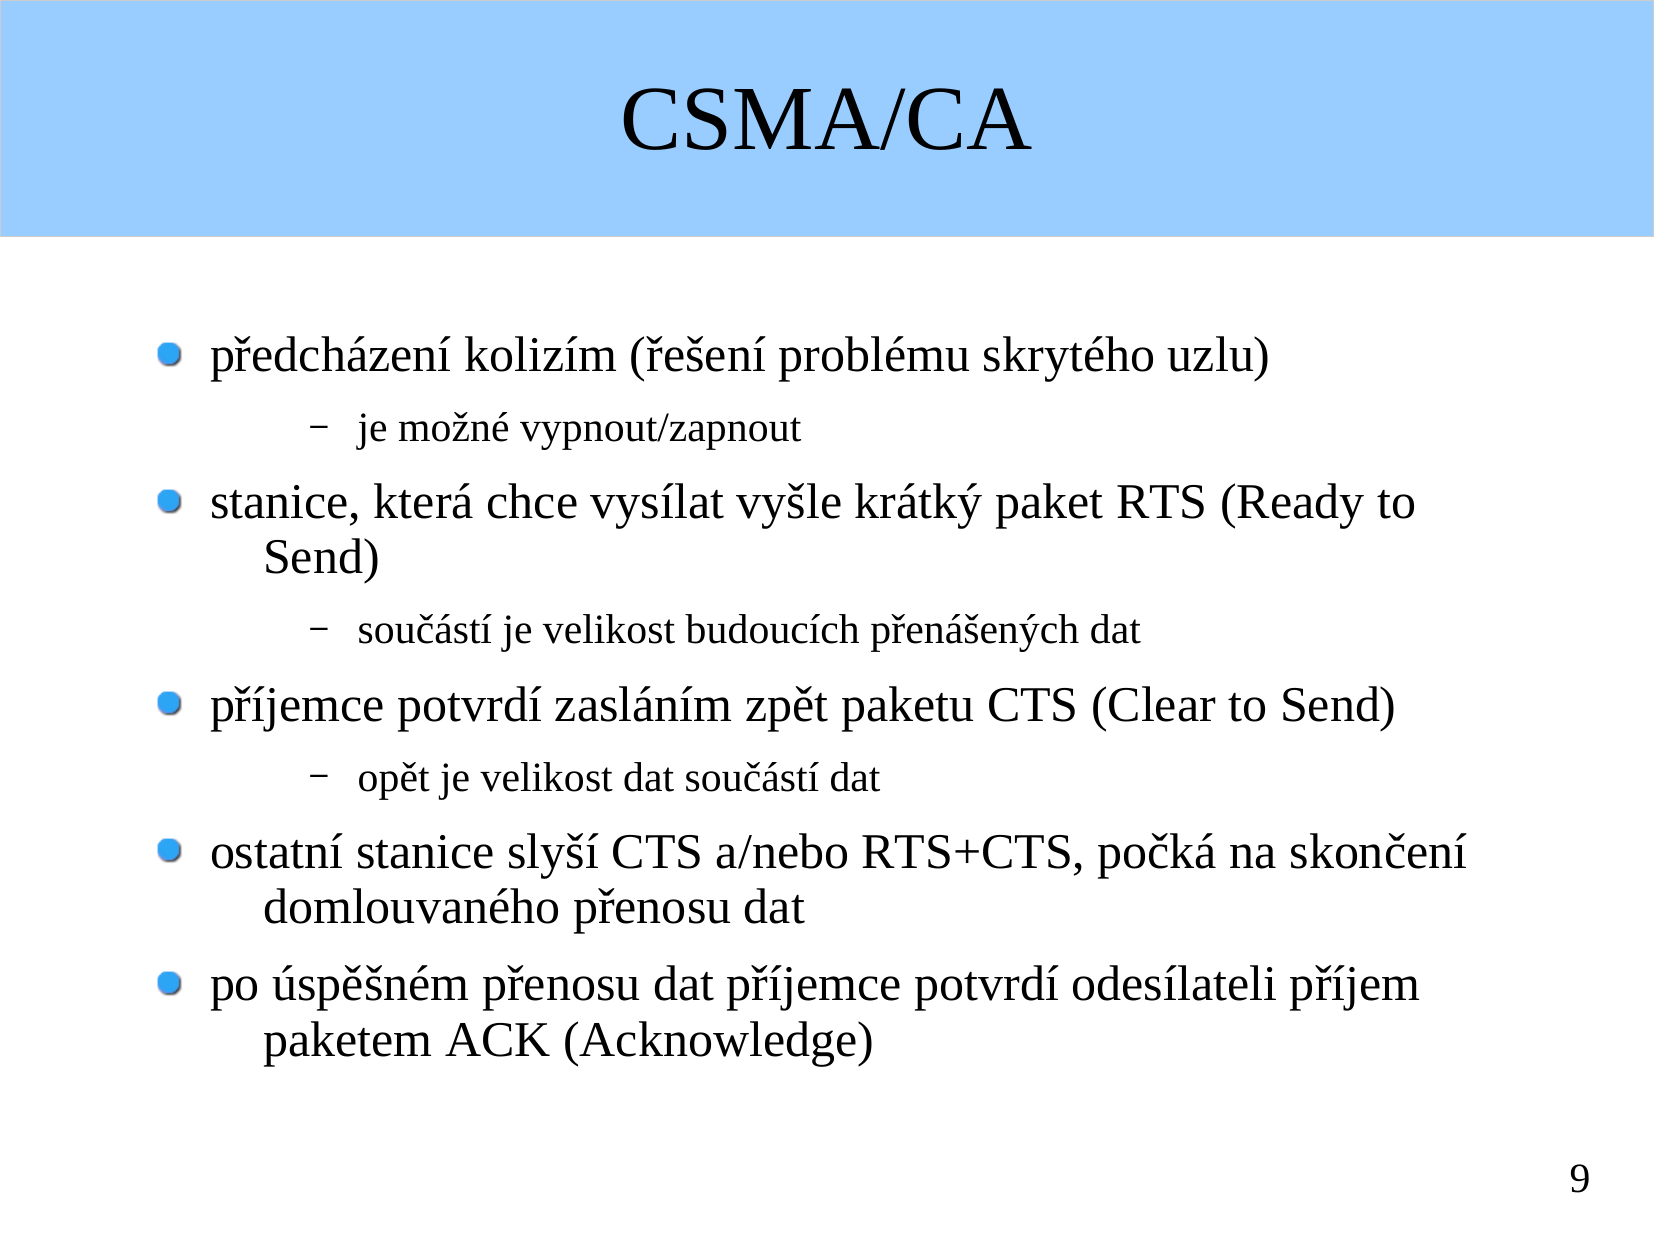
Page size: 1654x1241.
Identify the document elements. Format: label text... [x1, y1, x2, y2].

title CSMA/CA [0, 0, 1654, 237]
list předcházení kolizím (řešení problému skrytého uzlu) je možné vypnout/zapnout stanice, která chce vysílat vyšle krátký paket RTS (Ready to Send) součástí je velikost budoucích přenášených dat příjemce potvrdí zasláním zpět paketu CTS (Clear to Send) opět je velikost dat součástí dat ostatní stanice slyší CTS a/nebo RTS+CTS, počká na skončení domlouvaného přenosu dat po úspěšném přenosu dat příjemce potvrdí odesílateli příjem paketem ACK (Acknowledge) [121, 327, 1534, 1216]
